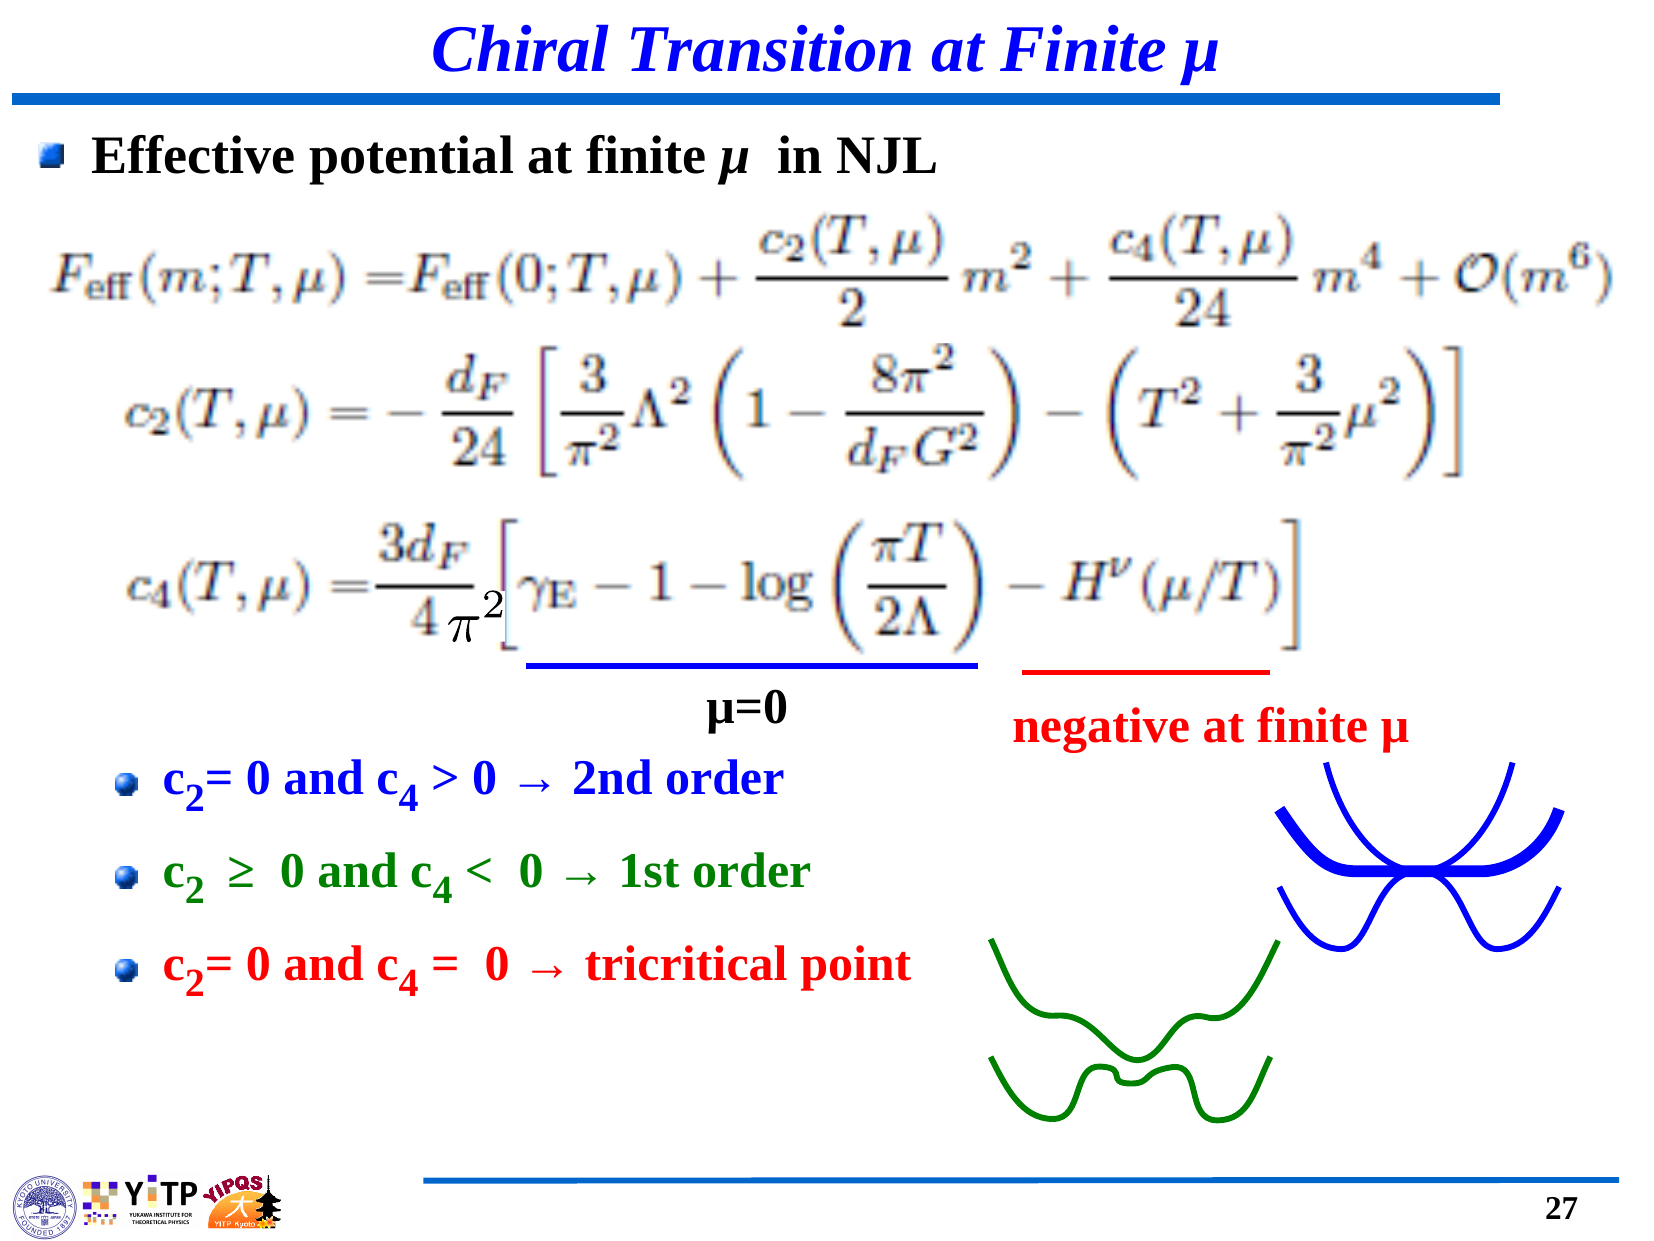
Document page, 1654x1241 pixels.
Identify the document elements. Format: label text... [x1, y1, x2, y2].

text_box [446, 590, 506, 643]
picture [11, 1170, 281, 1241]
title Chiral Transition at Finite μ [0, 0, 1654, 99]
text_box μ=0 [706, 678, 796, 740]
list Effective potential at finite μ in NJL c2= 0 and c4 > 0 → 2nd order c2 ≥ 0 and c4 < 0 → 1st order c2= 0 and c4 = 0 → tricritical point [20, 124, 1621, 1137]
text_box negative at finite μ [1012, 698, 1443, 760]
picture [121, 505, 1314, 671]
picture [35, 209, 1621, 486]
